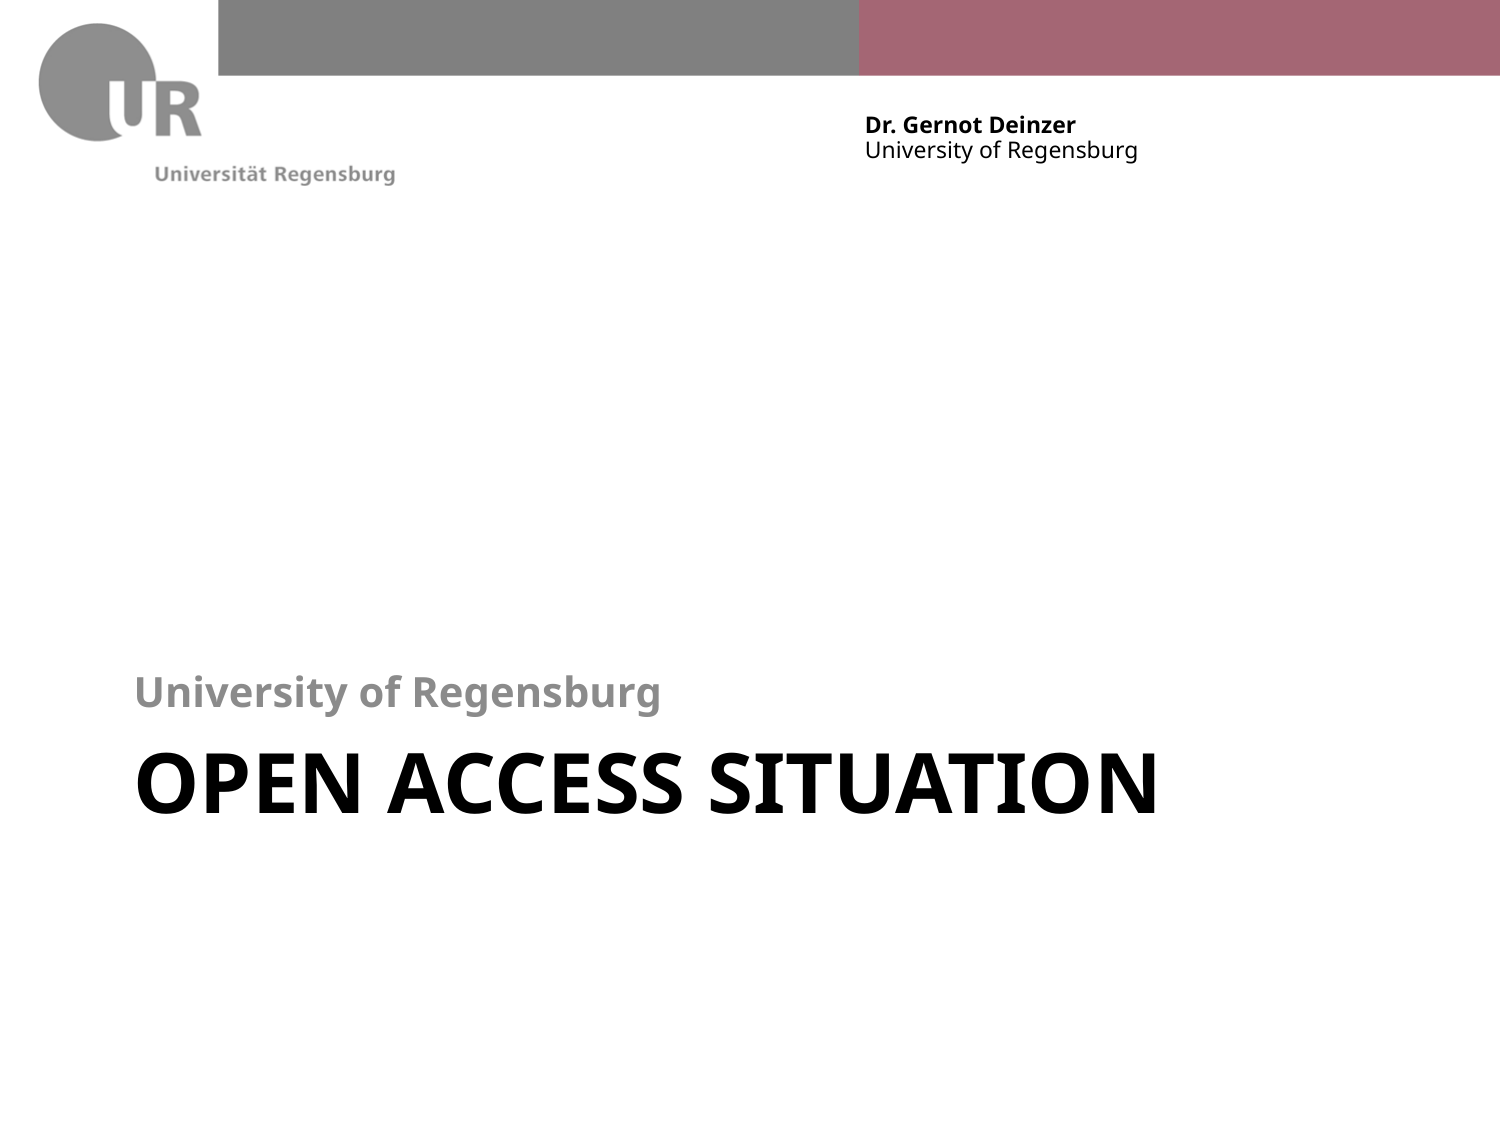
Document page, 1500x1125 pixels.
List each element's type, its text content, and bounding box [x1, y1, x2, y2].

list University of Regensburg [118, 476, 1394, 723]
title Open Access Situation [118, 723, 1394, 947]
picture [17, 18, 419, 209]
